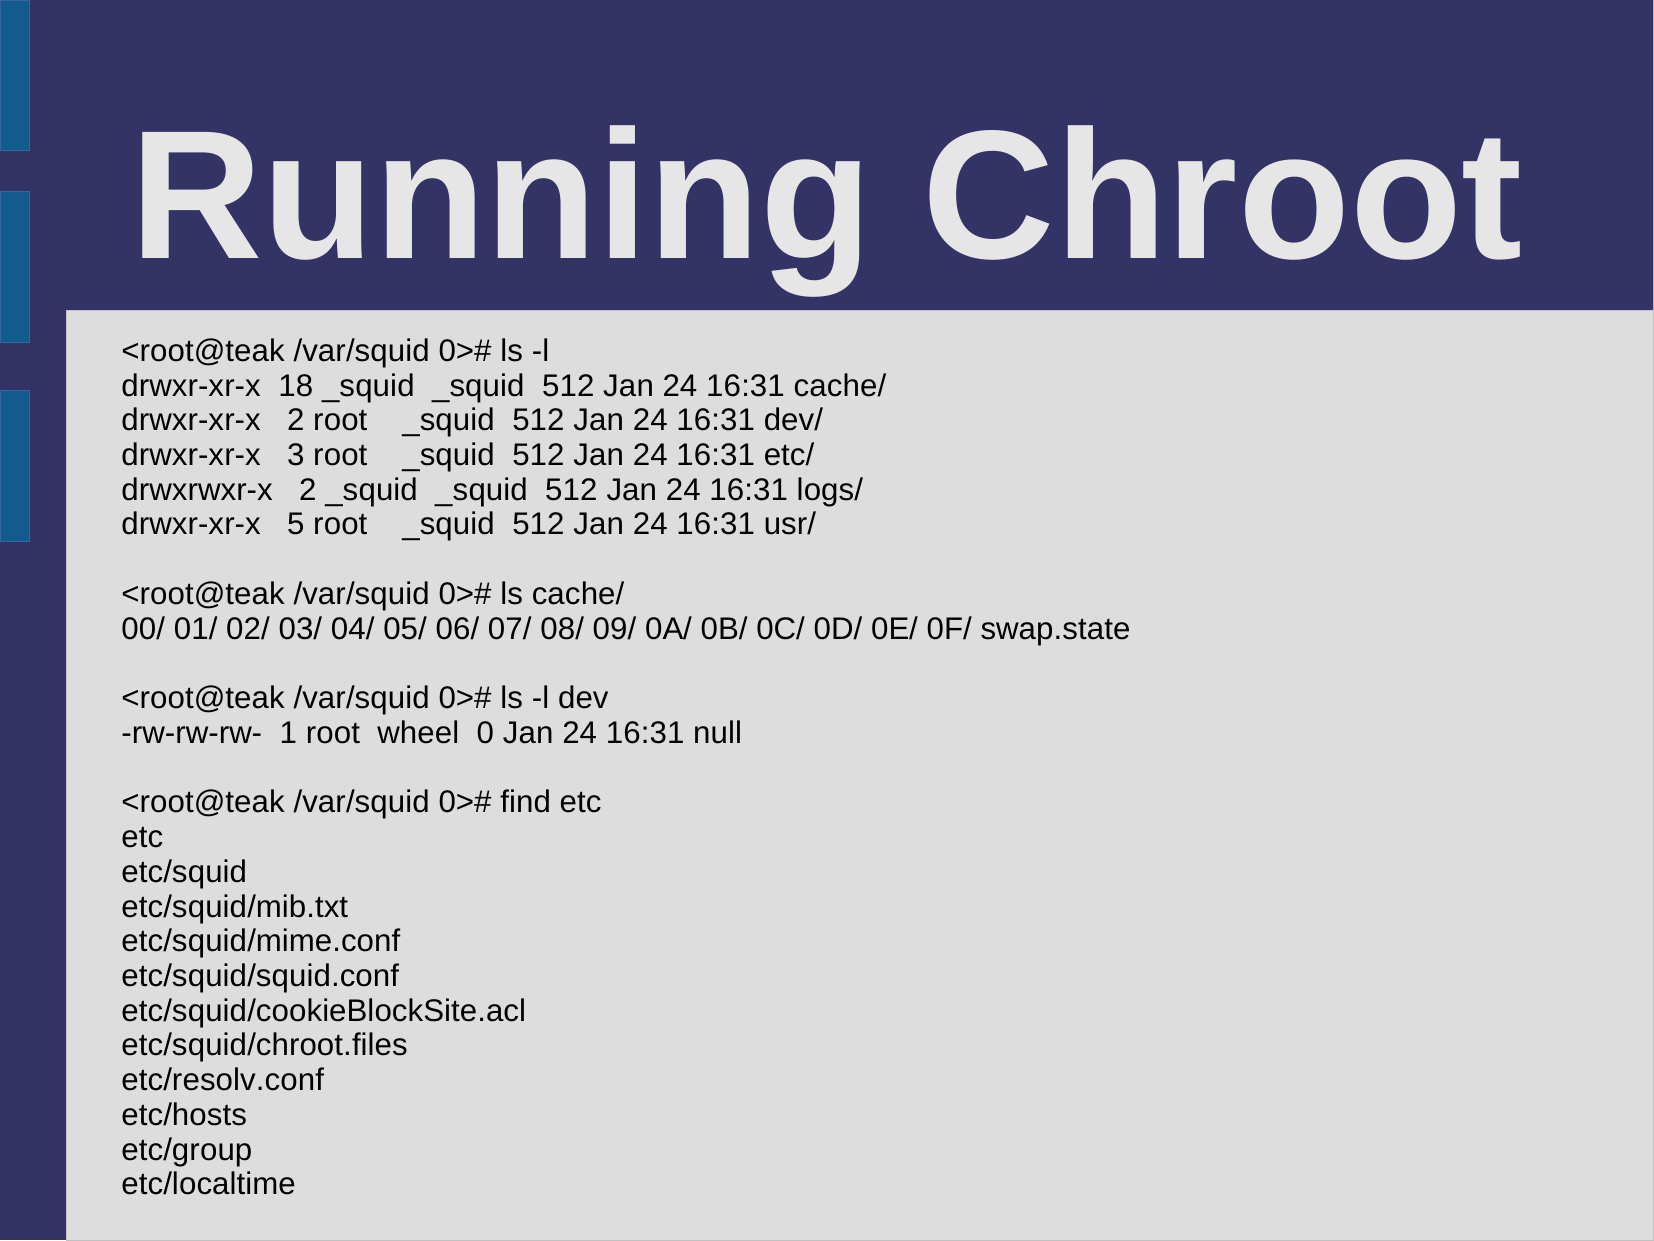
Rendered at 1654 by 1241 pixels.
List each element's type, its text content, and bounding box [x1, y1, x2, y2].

title Running Chroot [121, 91, 1534, 299]
list <root@teak /var/squid 0># ls -l drwxr-xr-x 18 _squid _squid 512 Jan 24 16:31 cache/ drwxr-xr-x 2 root _squid 512 Jan 24 16:31 dev/ drwxr-xr-x 3 root _squid 512 Jan 24 16:31 etc/ drwxrwxr-x 2 _squid _squid 512 Jan 24 16:31 logs/ drwxr-xr-x 5 root _squid 512 Jan 24 16:31 usr/ <root@teak /var/squid 0># ls cache/ 00/ 01/ 02/ 03/ 04/ 05/ 06/ 07/ 08/ 09/ 0A/ 0B/ 0C/ 0D/ 0E/ 0F/ swap.state <root@teak /var/squid 0># ls -l dev -rw-rw-rw- 1 root wheel 0 Jan 24 16:31 null <root@teak /var/squid 0># find etc etc etc/squid etc/squid/mib.txt etc/squid/mime.conf etc/squid/squid.conf etc/squid/cookieBlockSite.acl etc/squid/chroot.files etc/resolv.conf etc/hosts etc/group etc/localtime [121, 333, 1534, 1202]
